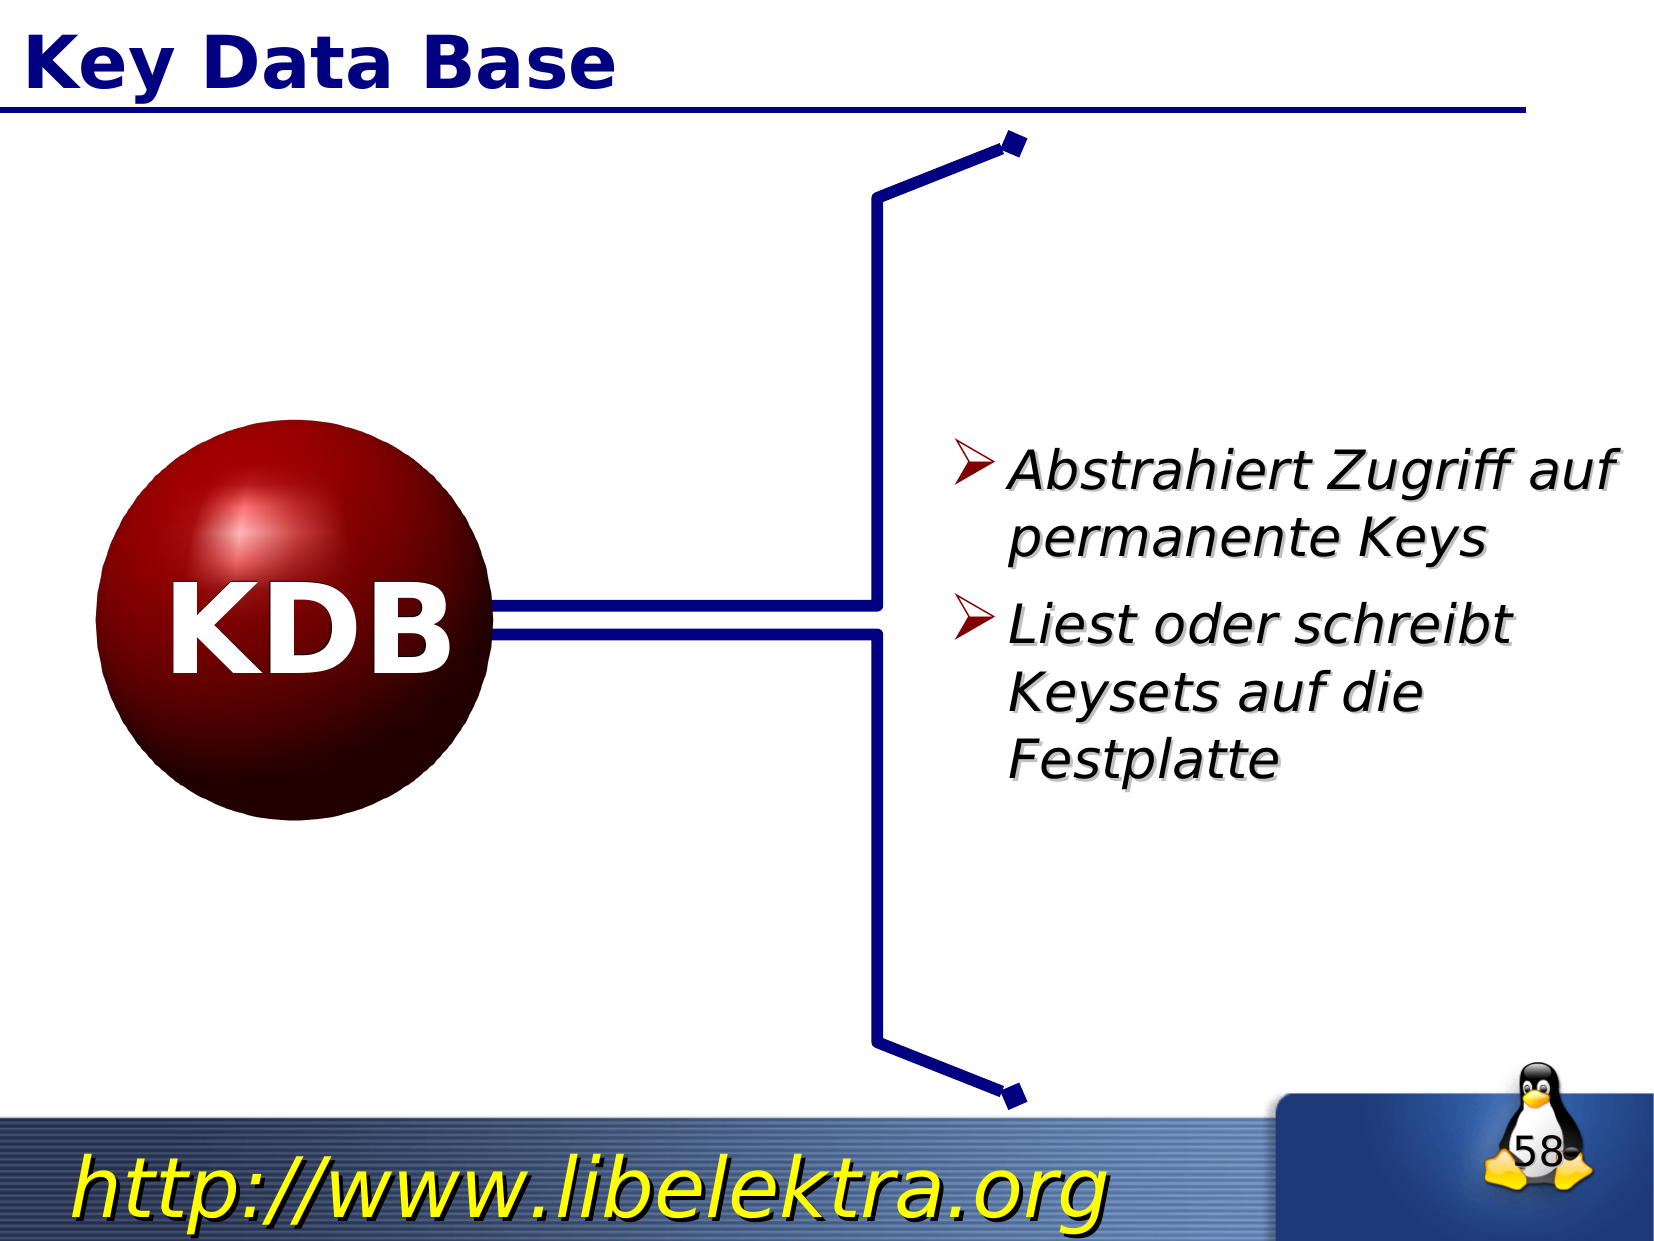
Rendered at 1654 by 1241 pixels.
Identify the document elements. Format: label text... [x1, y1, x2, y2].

text_box KDB [162, 547, 459, 693]
list Abstrahiert Zugriff auf permanente Keys Liest oder schreibt Keysets auf die Festplatte [934, 427, 1654, 809]
text_box Key Data Base [22, 14, 1611, 111]
text_box <Nummer> [1312, 1122, 1566, 1178]
picture [0, 1061, 1654, 1241]
